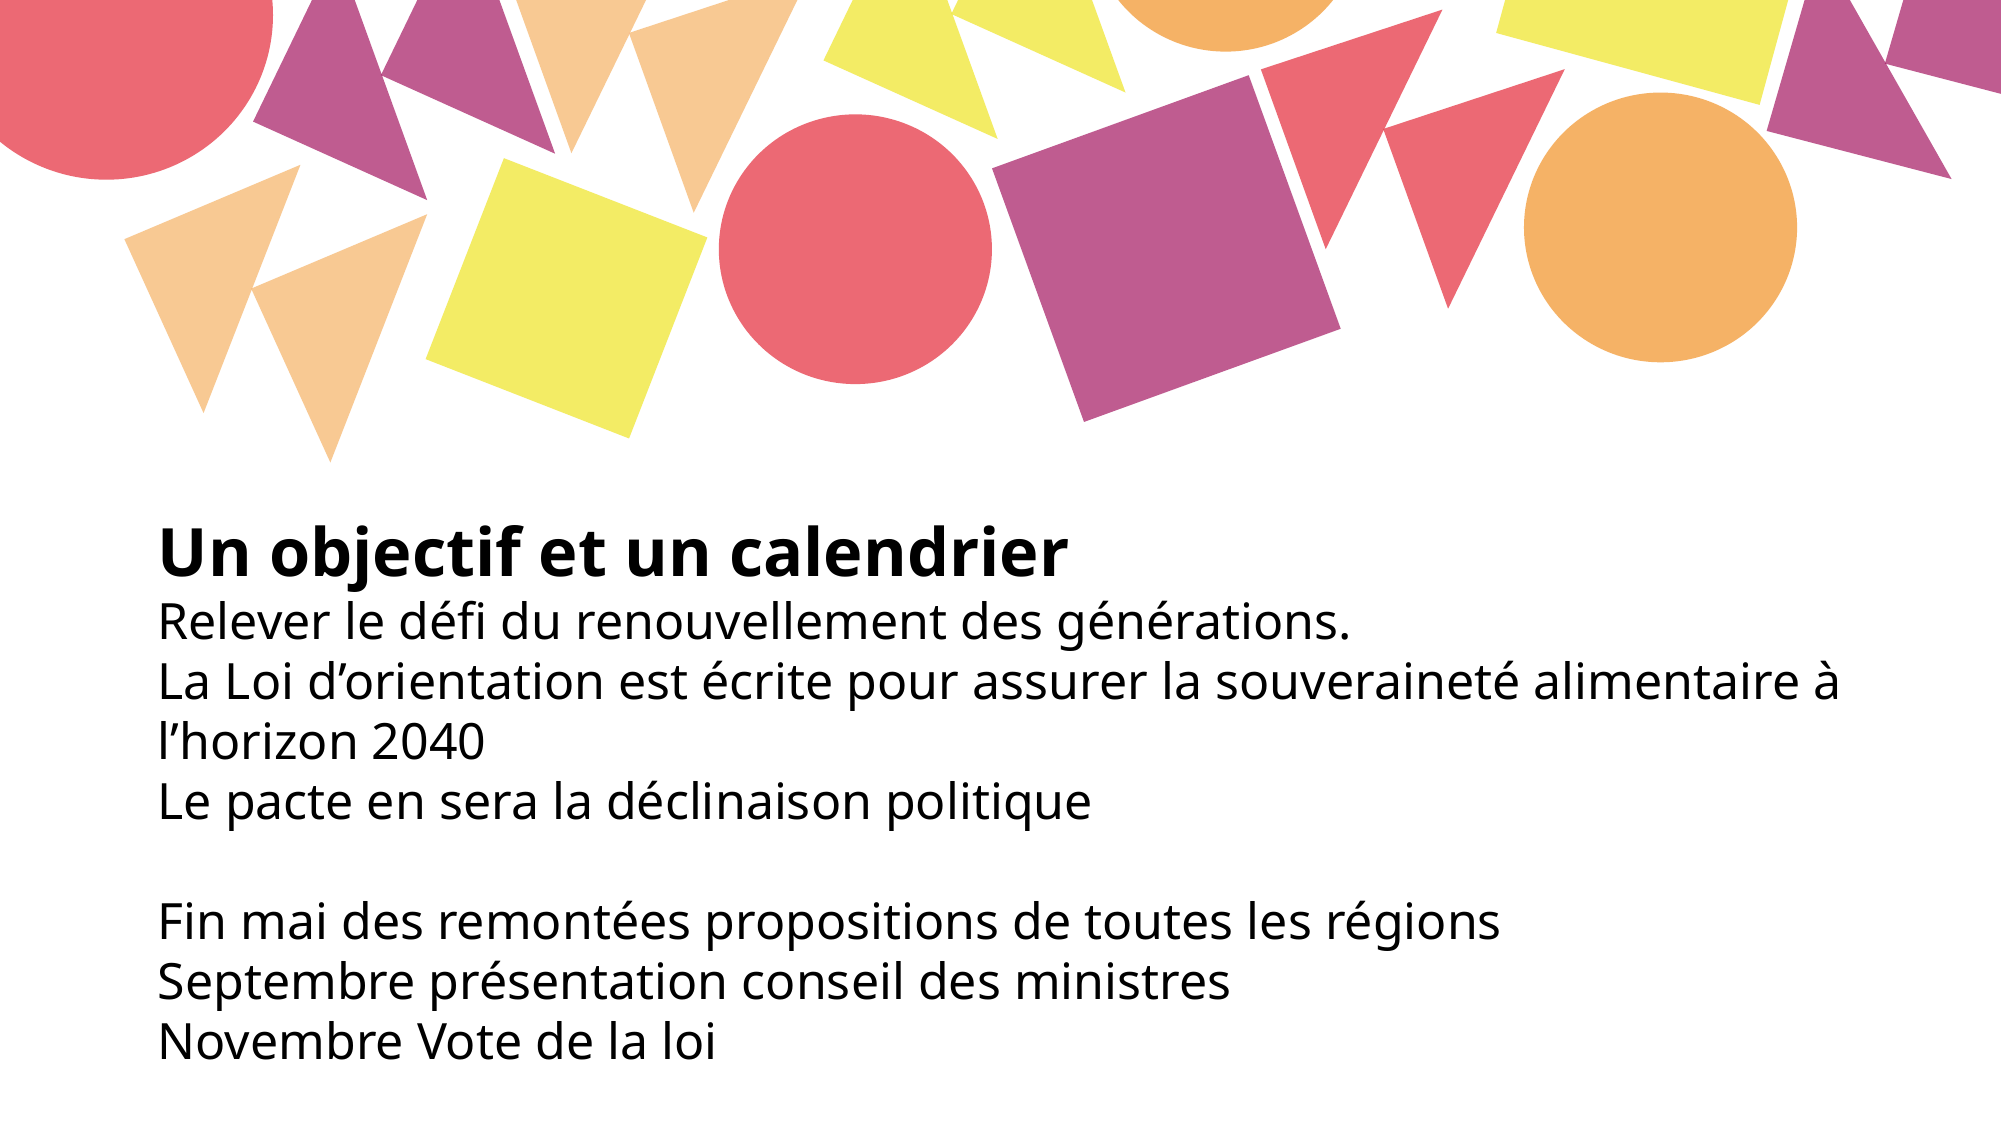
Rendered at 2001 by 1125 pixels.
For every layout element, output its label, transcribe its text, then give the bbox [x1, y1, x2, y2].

picture [0, 0, 2000, 463]
text_box Un objectif et un calendrier Relever le défi du renouvellement des générations. La Loi d’orientation est écrite pour assurer la souveraineté alimentaire à l’horizon 2040 Le pacte en sera la déclinaison politique Fin mai des remontées propositions de toutes les régions Septembre présentation conseil des ministres Novembre Vote de la loi [142, 501, 1858, 1125]
